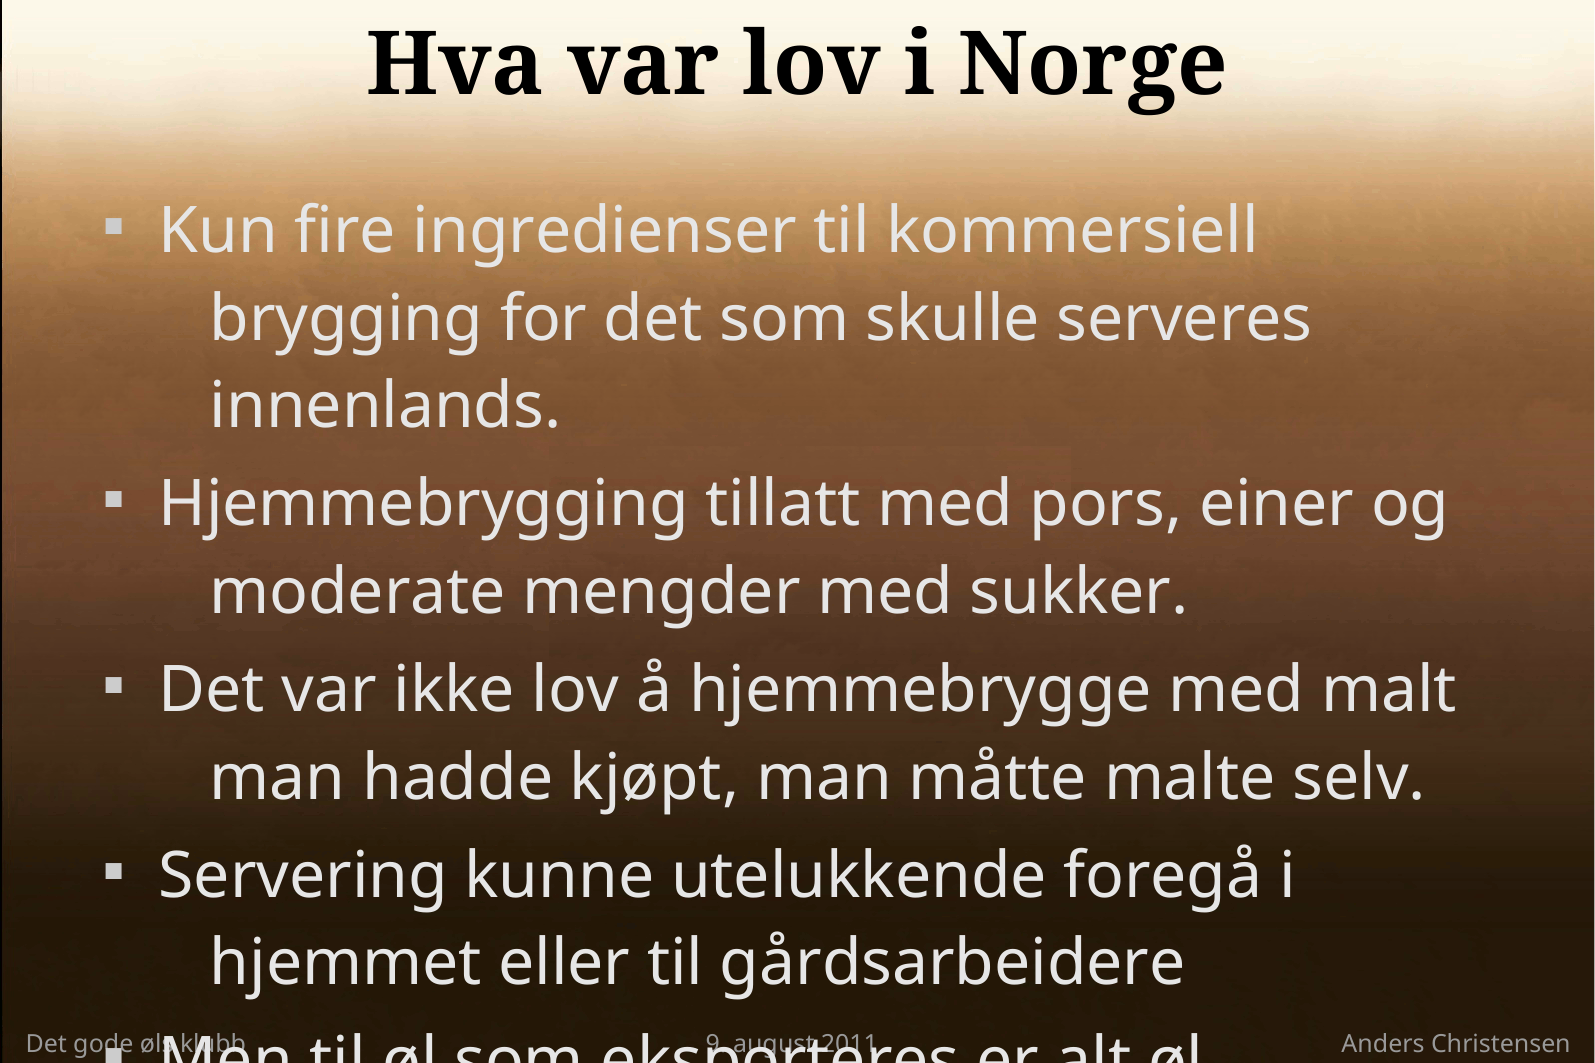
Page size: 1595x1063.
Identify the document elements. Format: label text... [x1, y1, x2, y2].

picture [219, 1040, 227, 1050]
picture [902, 1052, 919, 1061]
picture [986, 1052, 1003, 1061]
picture [610, 1052, 627, 1061]
picture [234, 1040, 242, 1048]
picture [534, 1052, 550, 1063]
picture [494, 1052, 515, 1063]
picture [839, 1052, 856, 1061]
title Hva var lov i Norge [79, 0, 1515, 220]
picture [264, 1052, 282, 1063]
picture [1157, 1052, 1173, 1063]
picture [766, 1040, 773, 1050]
picture [0, 0, 1595, 1063]
picture [556, 1052, 572, 1063]
picture [226, 1052, 243, 1061]
picture [197, 1050, 204, 1063]
list Kun fire ingredienser til kommersiell brygging for det som skulle serveres innenlands. Hjemmebrygging tillatt med pors, einer og moderate mengder med sukker. Det var ikke lov å hjemmebrygge med malt man hadde kjøpt, man måtte malte selv. Servering kunne utelukkende foregå i hjemmet eller til gårdsarbeidere Men til øl som eksporteres er alt øl. [70, 183, 1506, 979]
picture [750, 1052, 771, 1063]
picture [391, 1052, 407, 1063]
picture [170, 1050, 177, 1063]
picture [107, 1040, 114, 1048]
picture [838, 1036, 846, 1049]
picture [713, 1052, 732, 1063]
